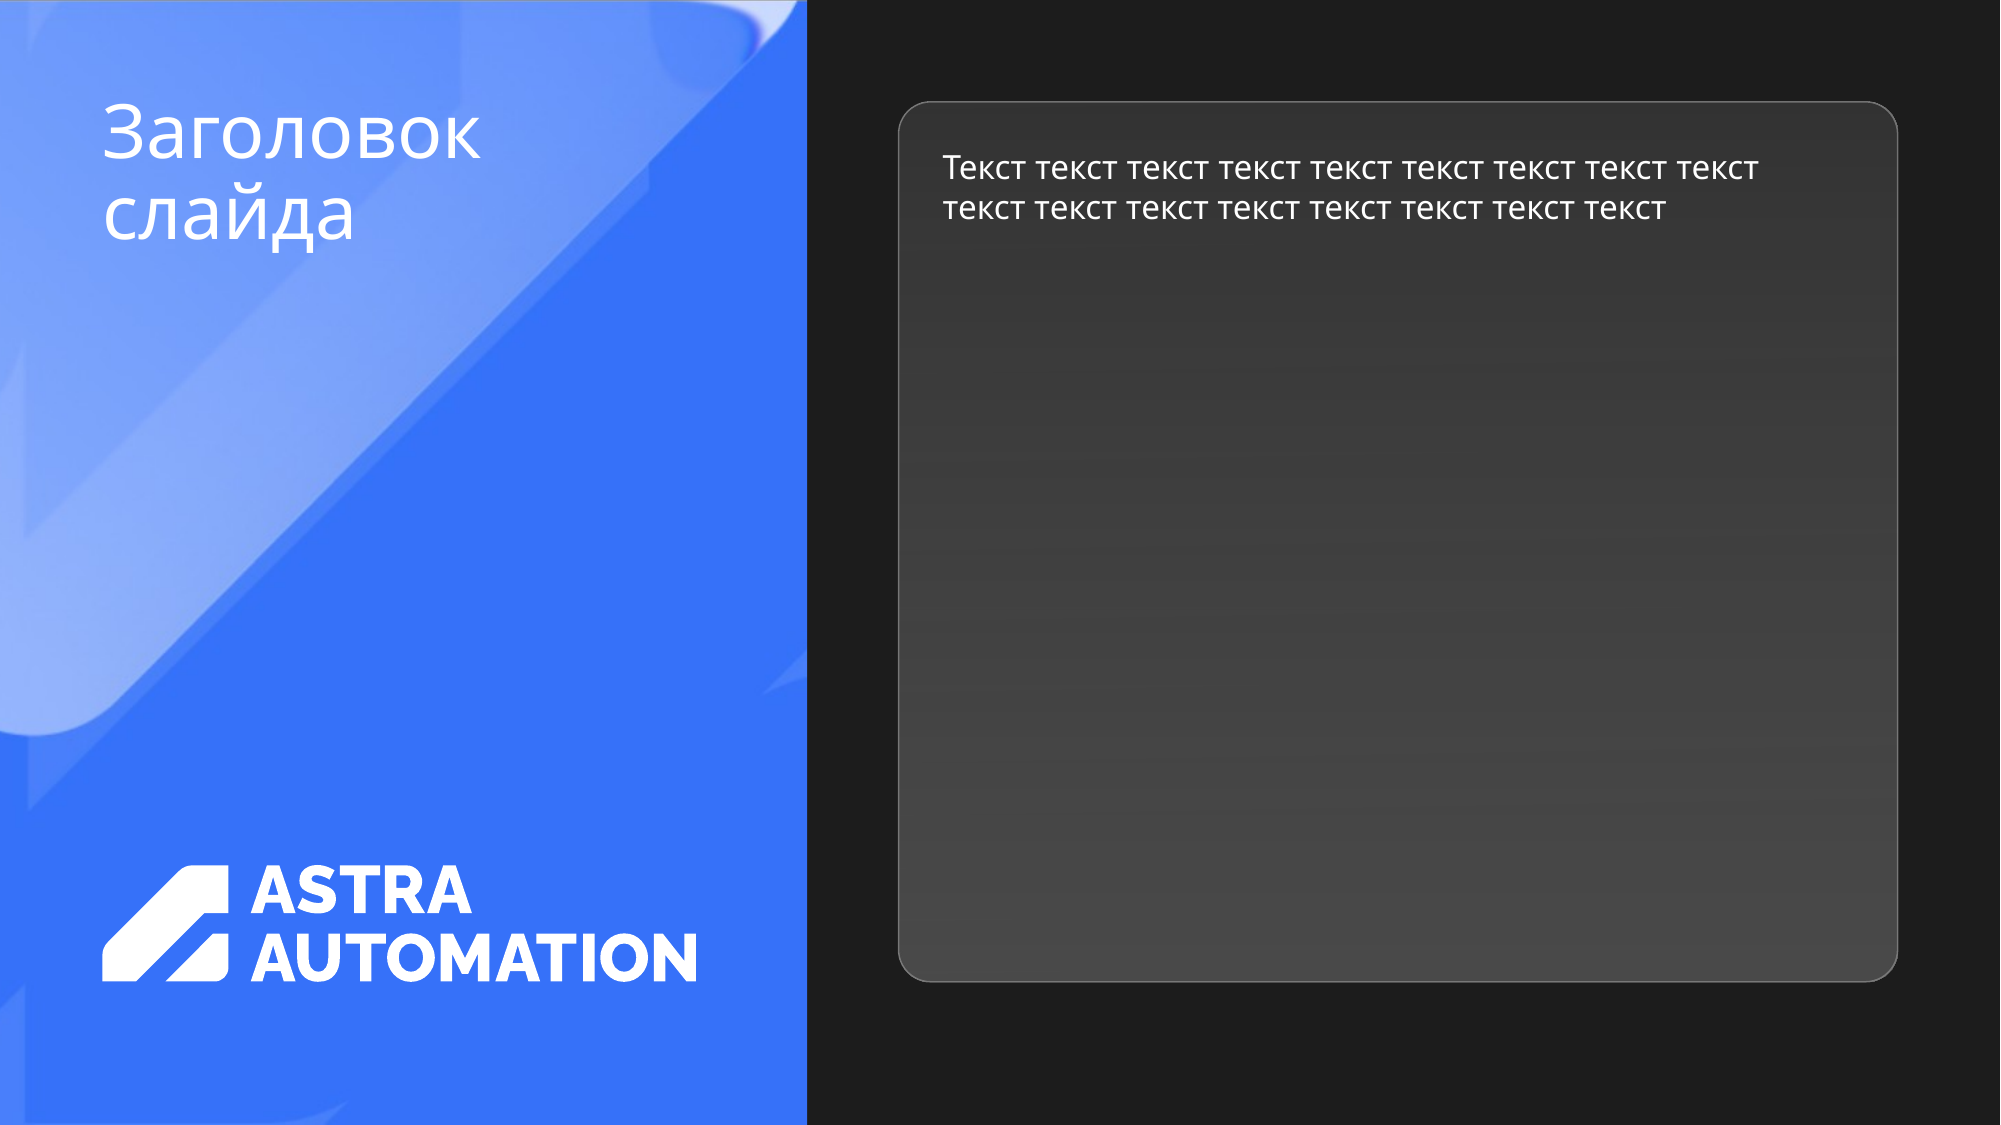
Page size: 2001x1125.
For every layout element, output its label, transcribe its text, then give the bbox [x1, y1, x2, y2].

text_box Текст текст текст текст текст текст текст текст текст текст текст текст текст текст текст текст текст [927, 138, 1866, 235]
title Заголовок слайда [87, 86, 685, 340]
picture [73, 3, 808, 1125]
text_box [898, 101, 1898, 982]
